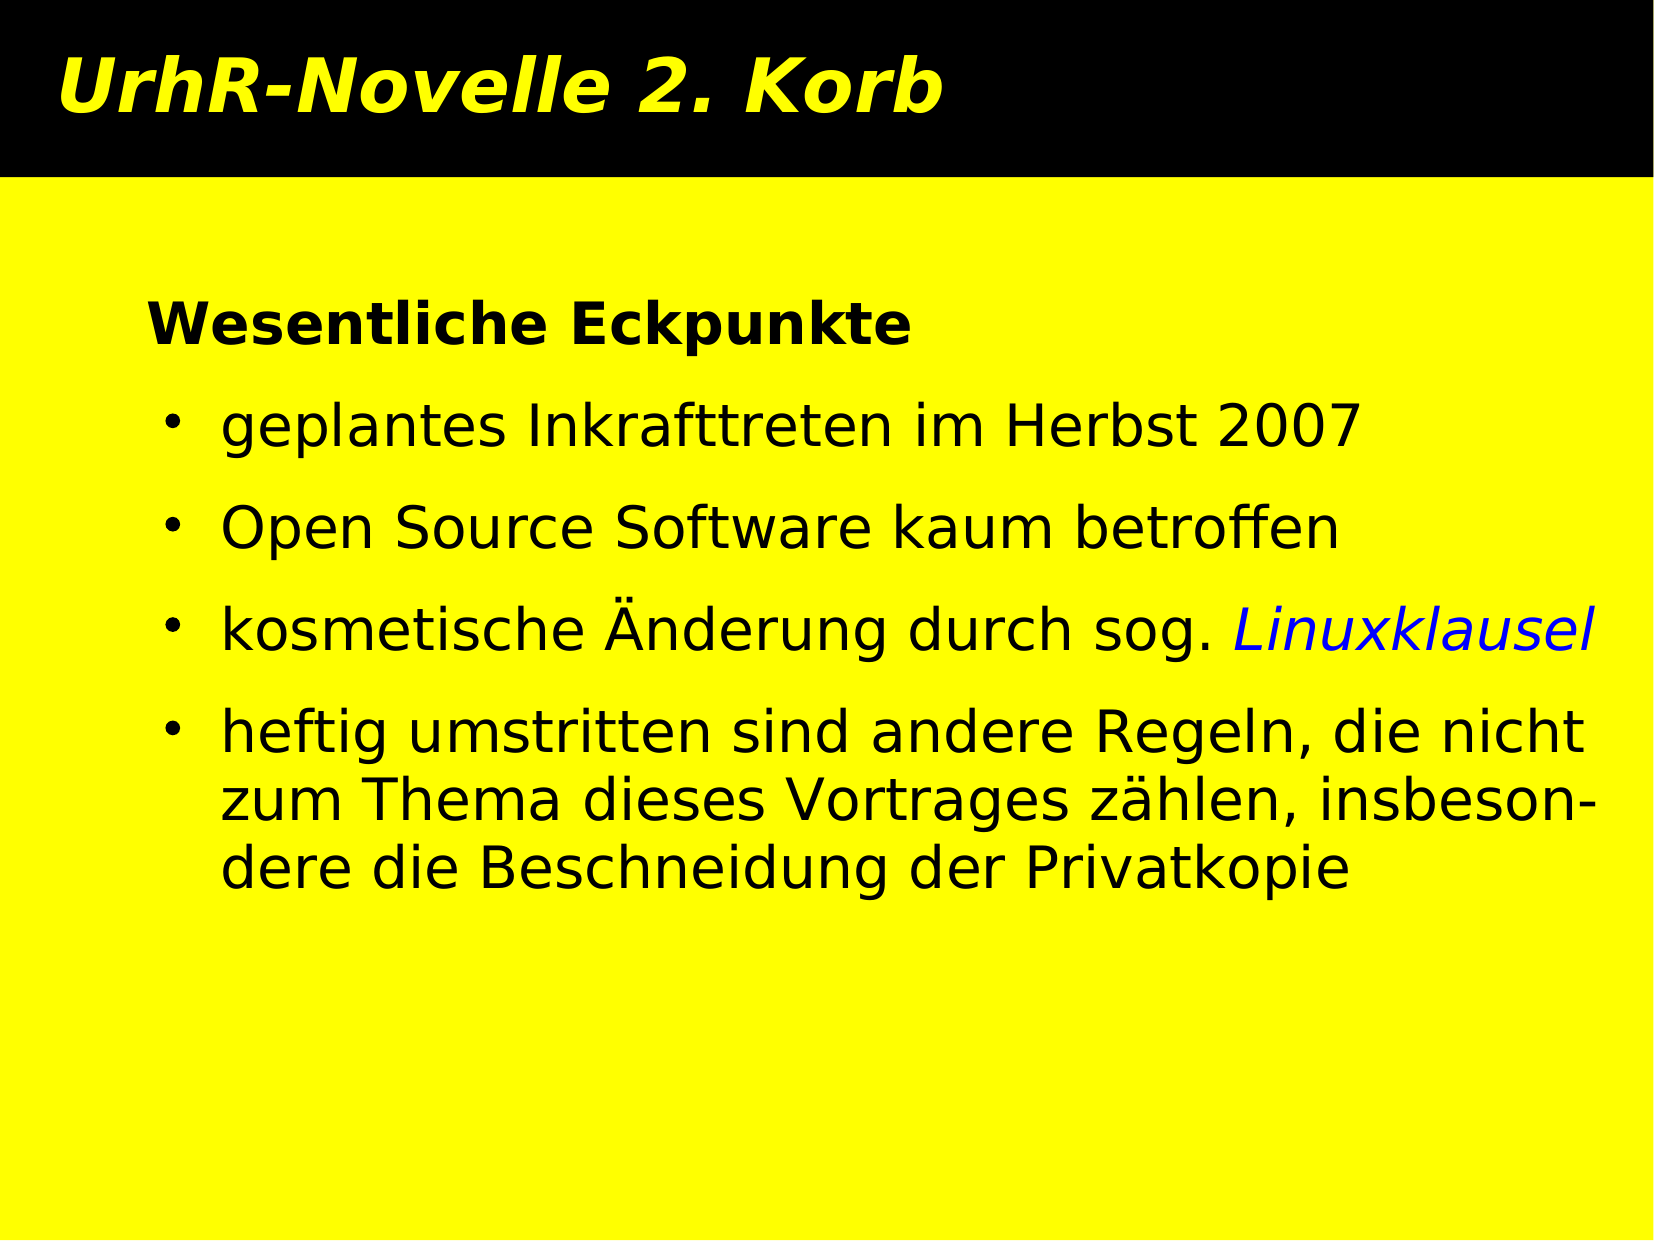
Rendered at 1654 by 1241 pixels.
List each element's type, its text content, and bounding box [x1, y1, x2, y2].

text_box Wesentliche Eckpunkte geplantes Inkrafttreten im Herbst 2007 Open Source Software kaum betroffen kosmetische Änderung durch sog. Linuxklausel heftig umstritten sind andere Regeln, die nicht zum Thema dieses Vortrages zählen, insbeson- dere die Beschneidung der Privatkopie [58, 283, 1616, 1012]
text_box UrhR-Novelle 2. Korb [41, 35, 943, 138]
text_box [0, 0, 1654, 1241]
